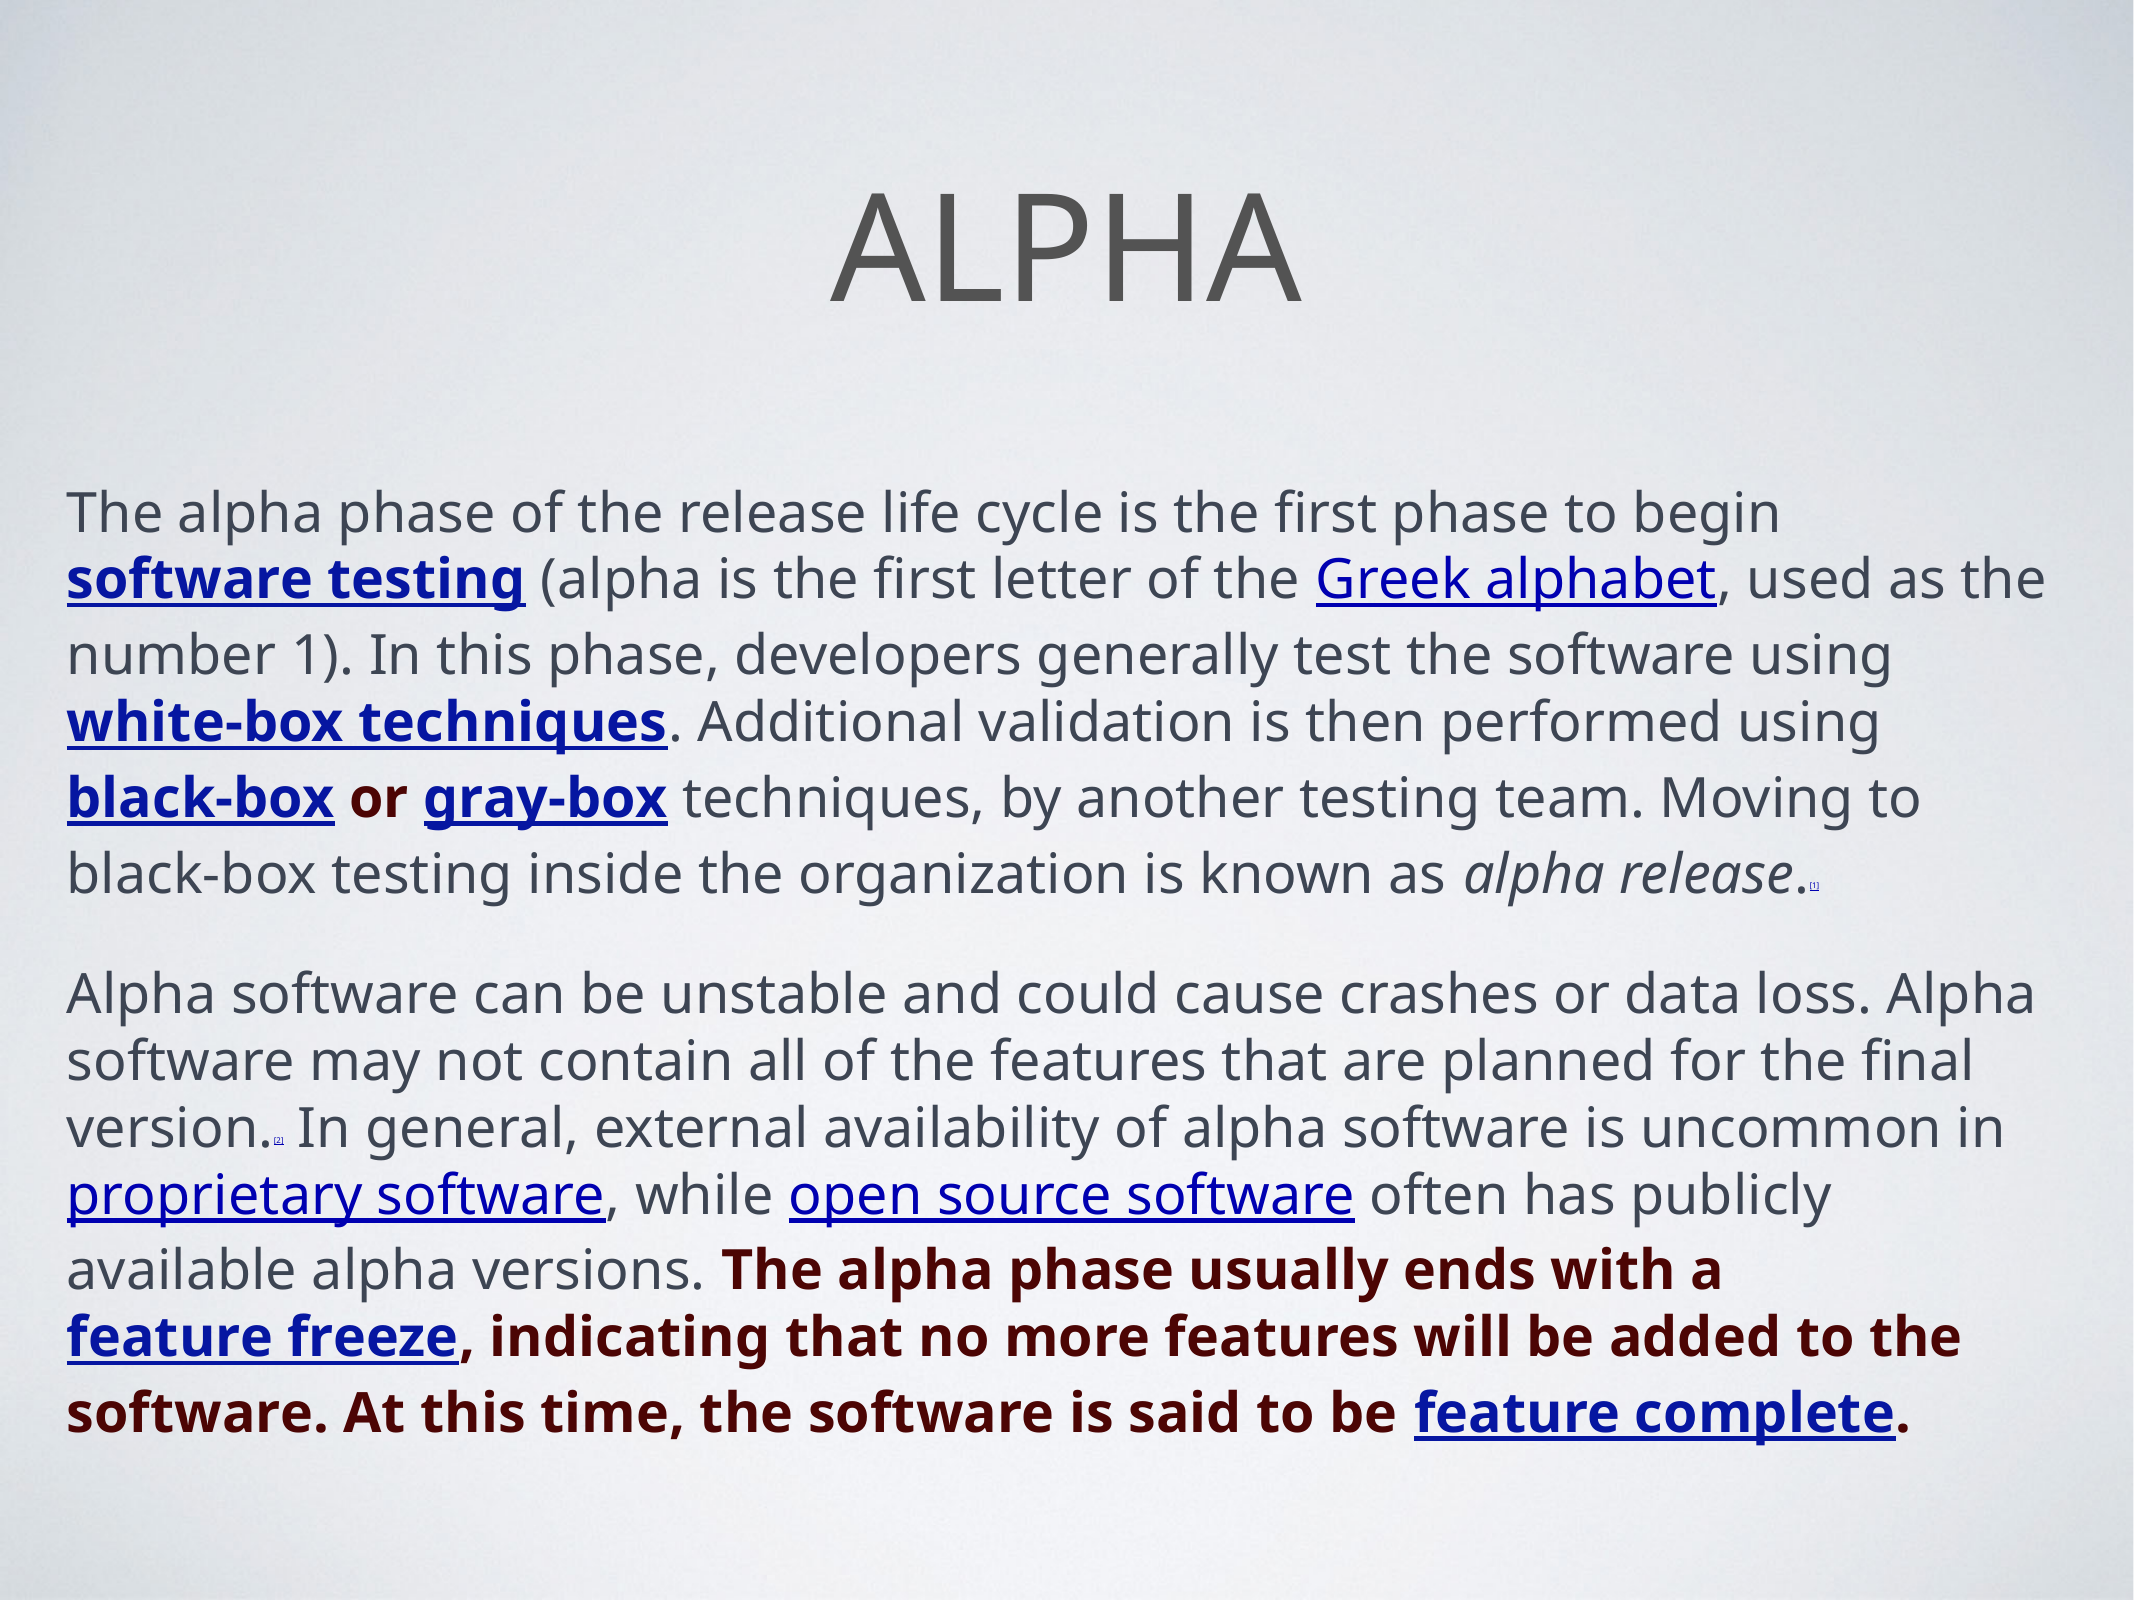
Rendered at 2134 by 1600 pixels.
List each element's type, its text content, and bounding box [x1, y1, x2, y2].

title Alpha [58, 41, 2075, 442]
picture [0, 0, 2134, 1600]
list The alpha phase of the release life cycle is the first phase to begin software testing (alpha is the first letter of the Greek alphabet, used as the number 1). In this phase, developers generally test the software using white-box techniques. Additional validation is then performed using black-box or gray-box techniques, by another testing team. Moving to black-box testing inside the organization is known as alpha release.[1] Alpha software can be unstable and could cause crashes or data loss. Alpha software may not contain all of the features that are planned for the final version.[2] In general, external availability of alpha software is uncommon in proprietary software, while open source software often has publicly available alpha versions. The alpha phase usually ends with a feature freeze, indicating that no more features will be added to the software. At this time, the software is said to be feature complete. [58, 447, 2075, 1482]
